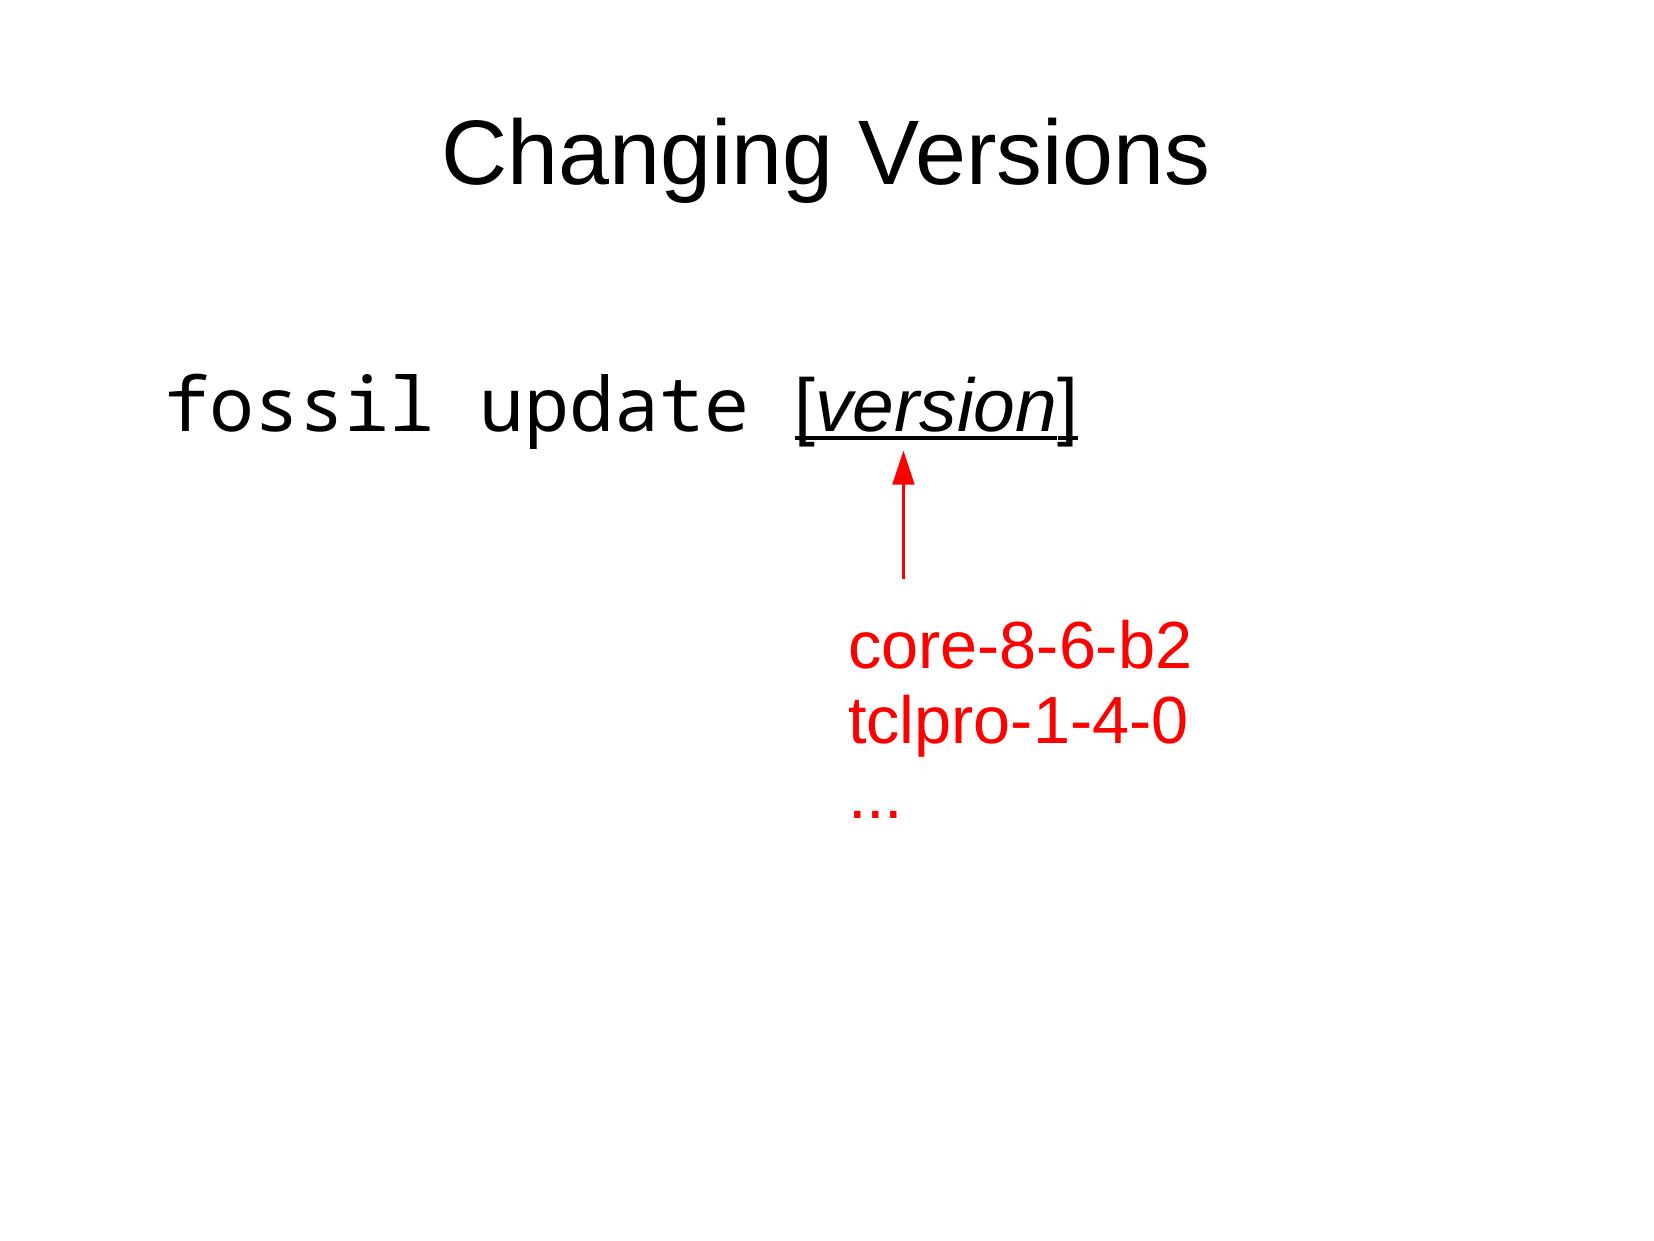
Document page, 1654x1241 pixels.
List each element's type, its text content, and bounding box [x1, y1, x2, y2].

title Changing Versions [82, 49, 1571, 257]
text_box fossil update [version] [149, 344, 1093, 446]
text_box core-8-6-b2 tclpro-1-4-0 ... [833, 600, 1208, 967]
